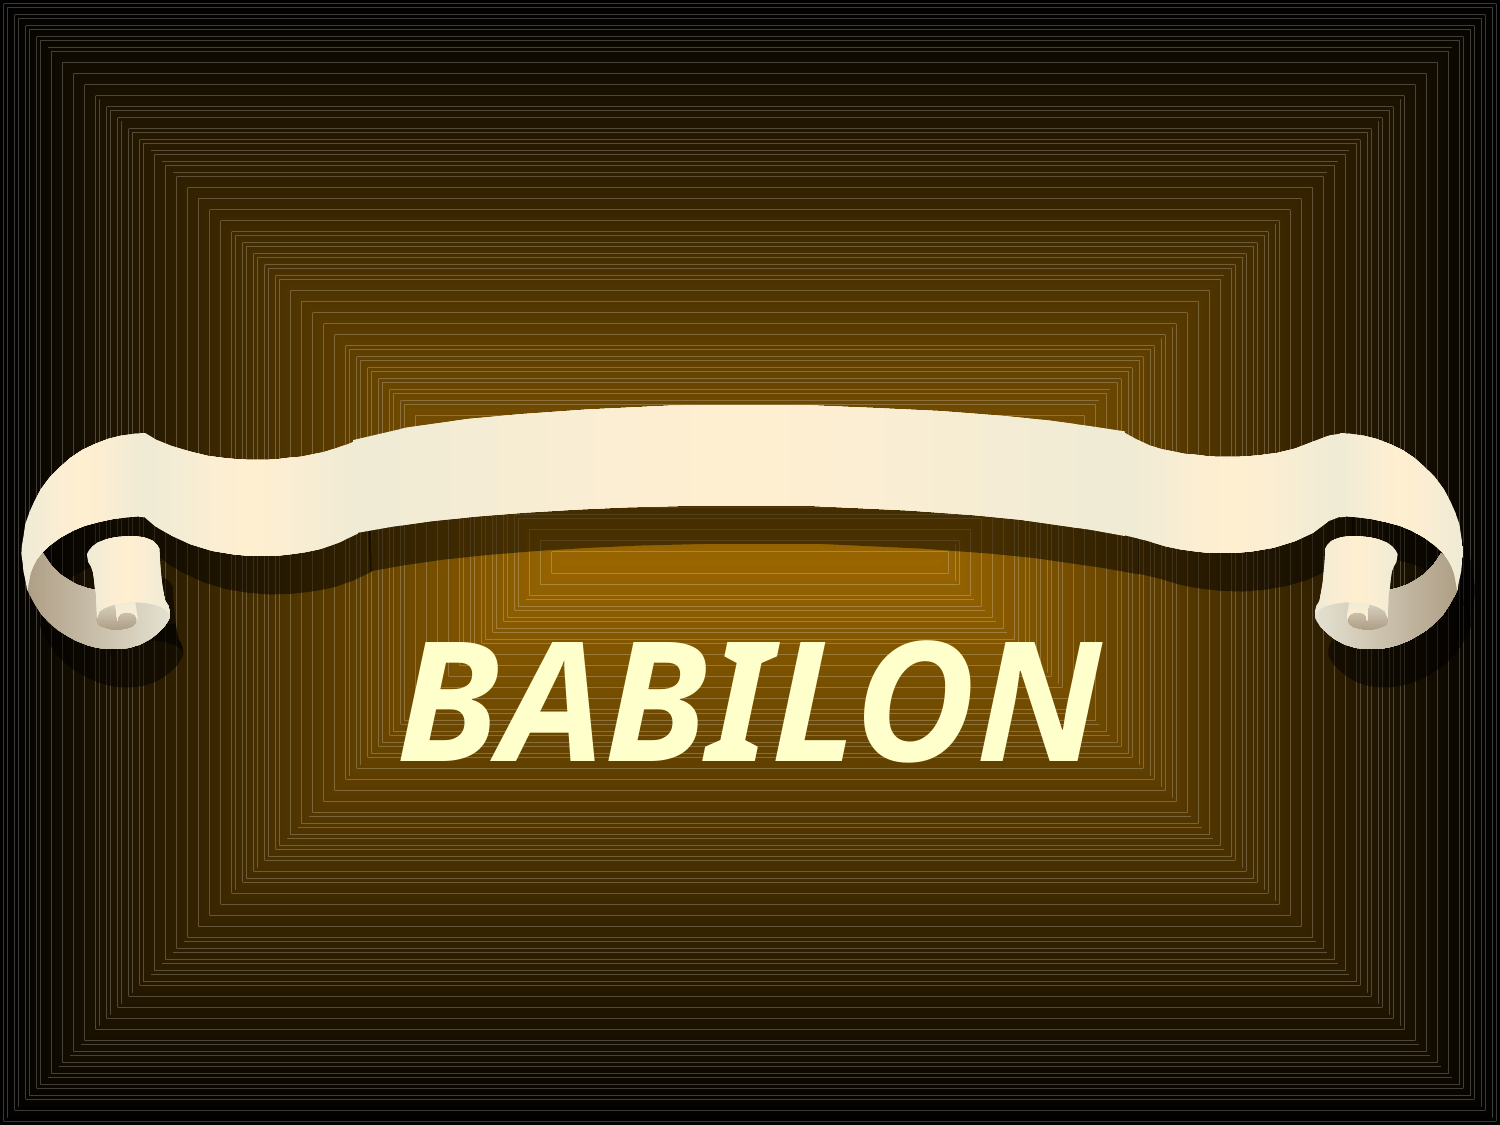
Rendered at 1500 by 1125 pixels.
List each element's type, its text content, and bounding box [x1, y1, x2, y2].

subtitle BABILON [225, 587, 1275, 925]
